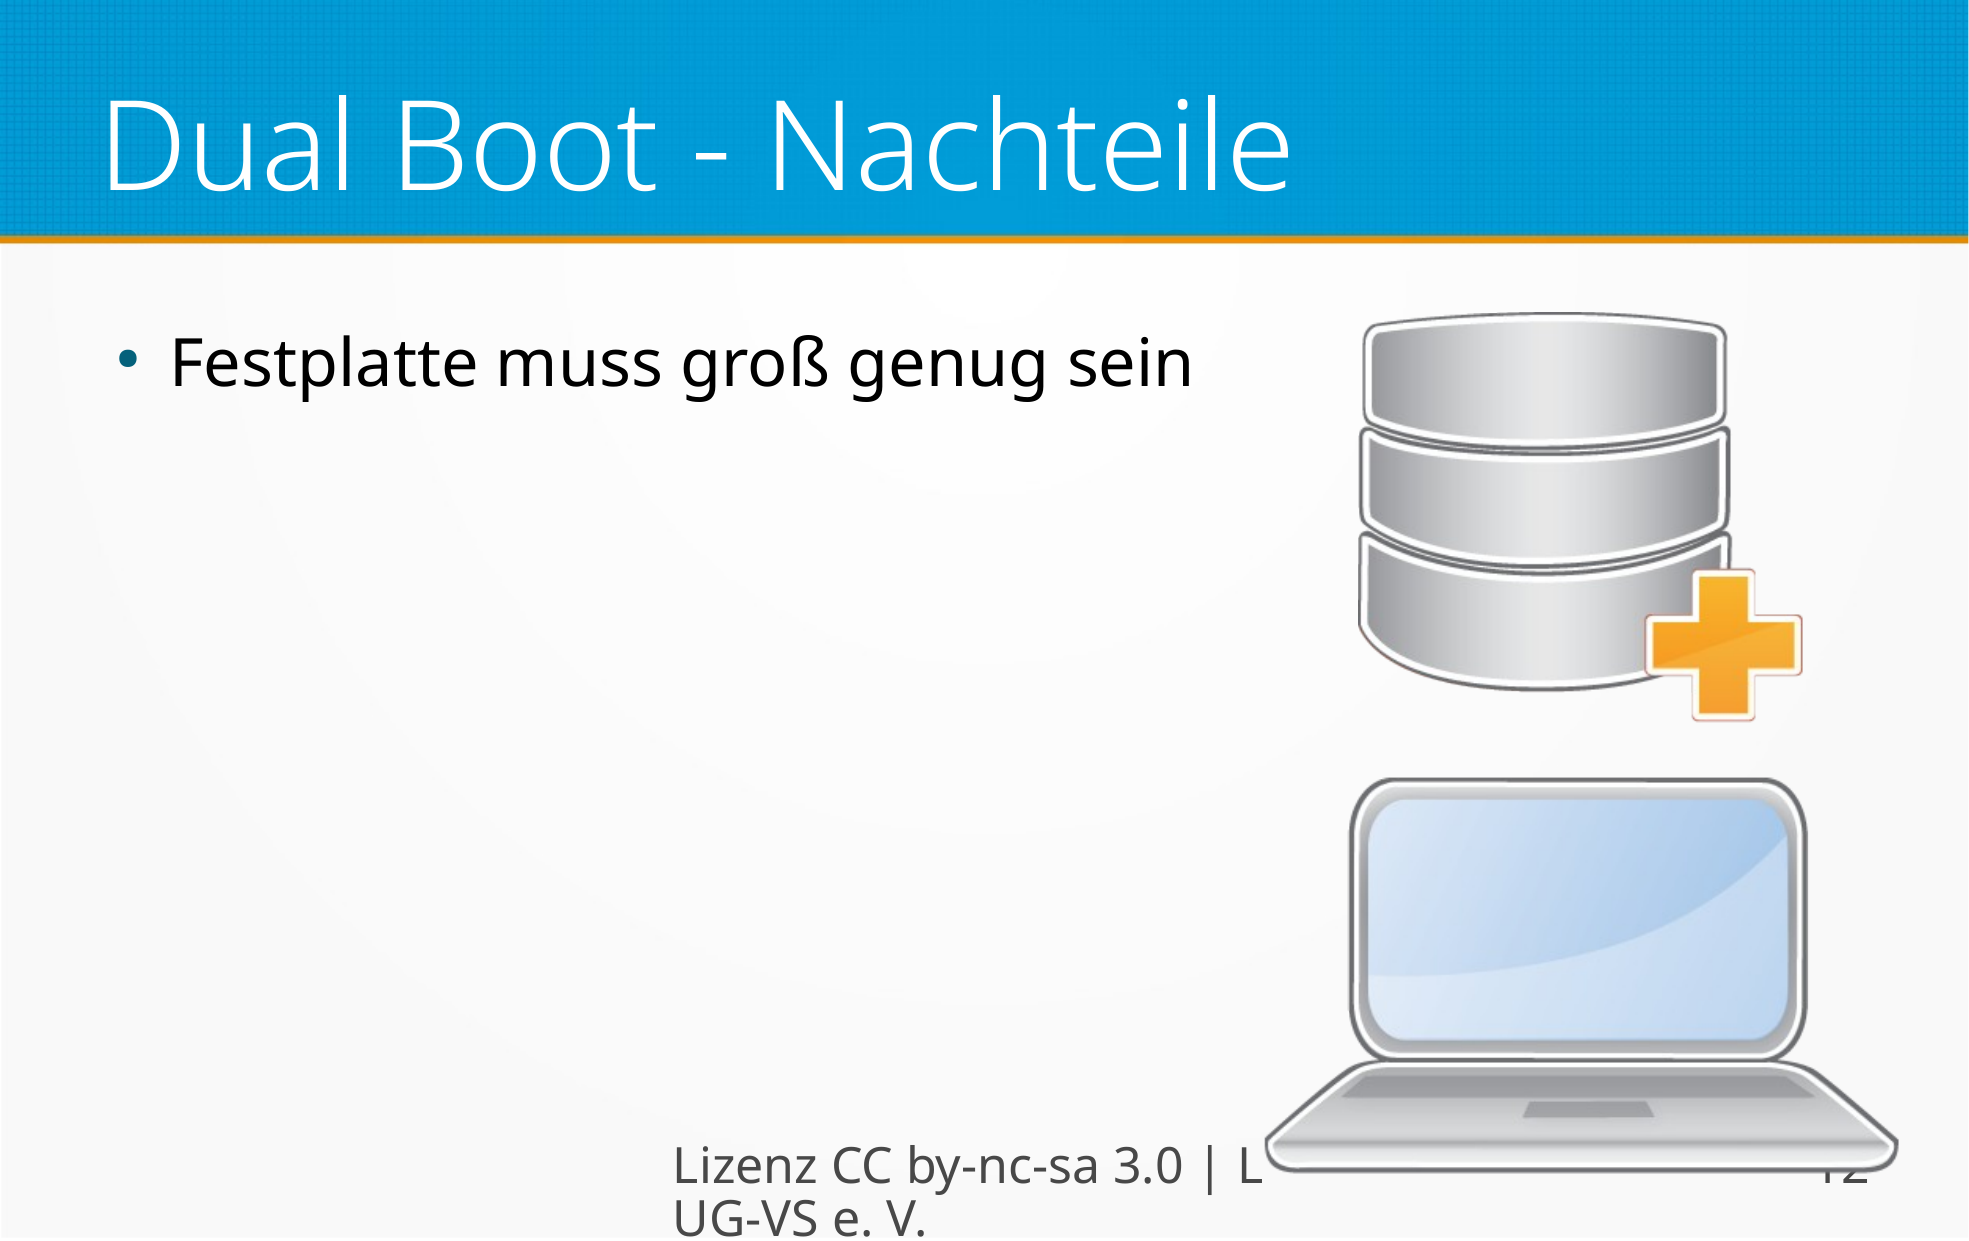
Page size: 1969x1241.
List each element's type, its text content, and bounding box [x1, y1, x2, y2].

title Dual Boot - Nachteile [98, 19, 1870, 227]
list Festplatte muss groß genug sein [98, 315, 1861, 1081]
picture [0, 233, 1969, 1241]
